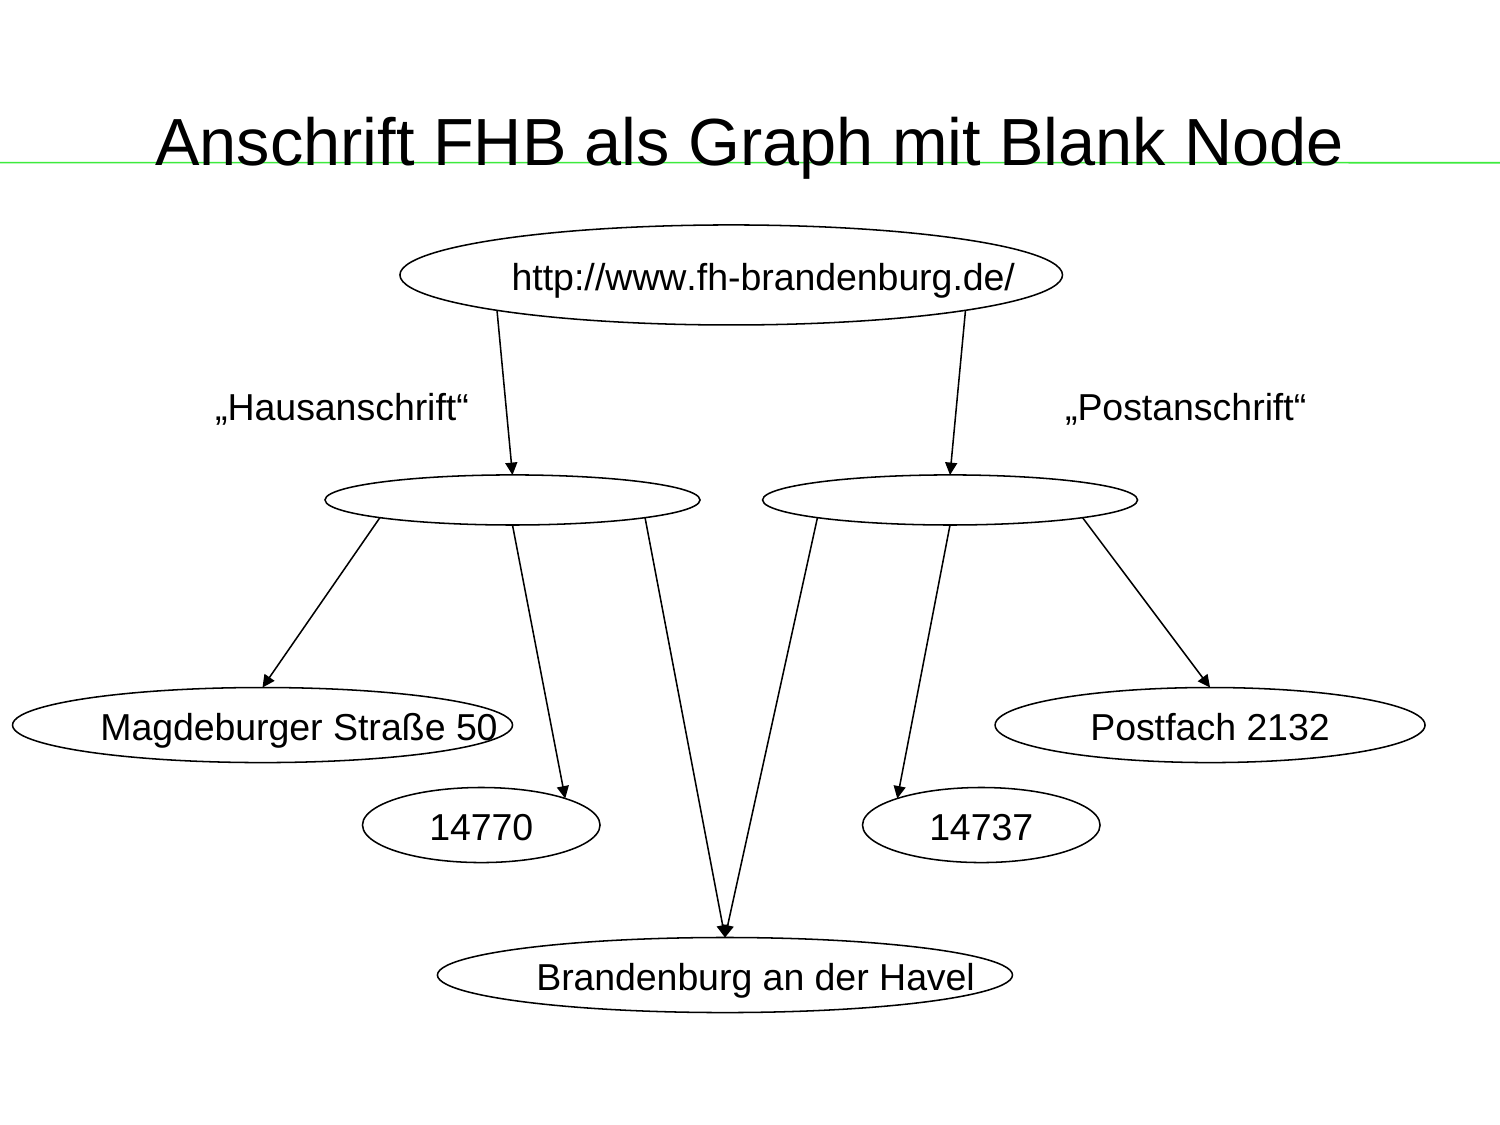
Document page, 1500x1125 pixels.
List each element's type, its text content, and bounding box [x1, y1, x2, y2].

text_box Postfach 2132 [995, 687, 1426, 763]
text_box http://www.fh-brandenburg.de/ [399, 224, 1063, 325]
text_box Brandenburg an der Havel [437, 937, 1013, 1013]
title Anschrift FHB als Graph mit Blank Node [75, 45, 1426, 233]
text_box 14737 [862, 787, 1101, 863]
text_box „Hausanschrift“ [200, 374, 484, 436]
text_box 14770 [362, 787, 601, 863]
text_box „Postanschrift“ [1050, 374, 1322, 436]
text_box Magdeburger Straße 50 [12, 687, 513, 763]
